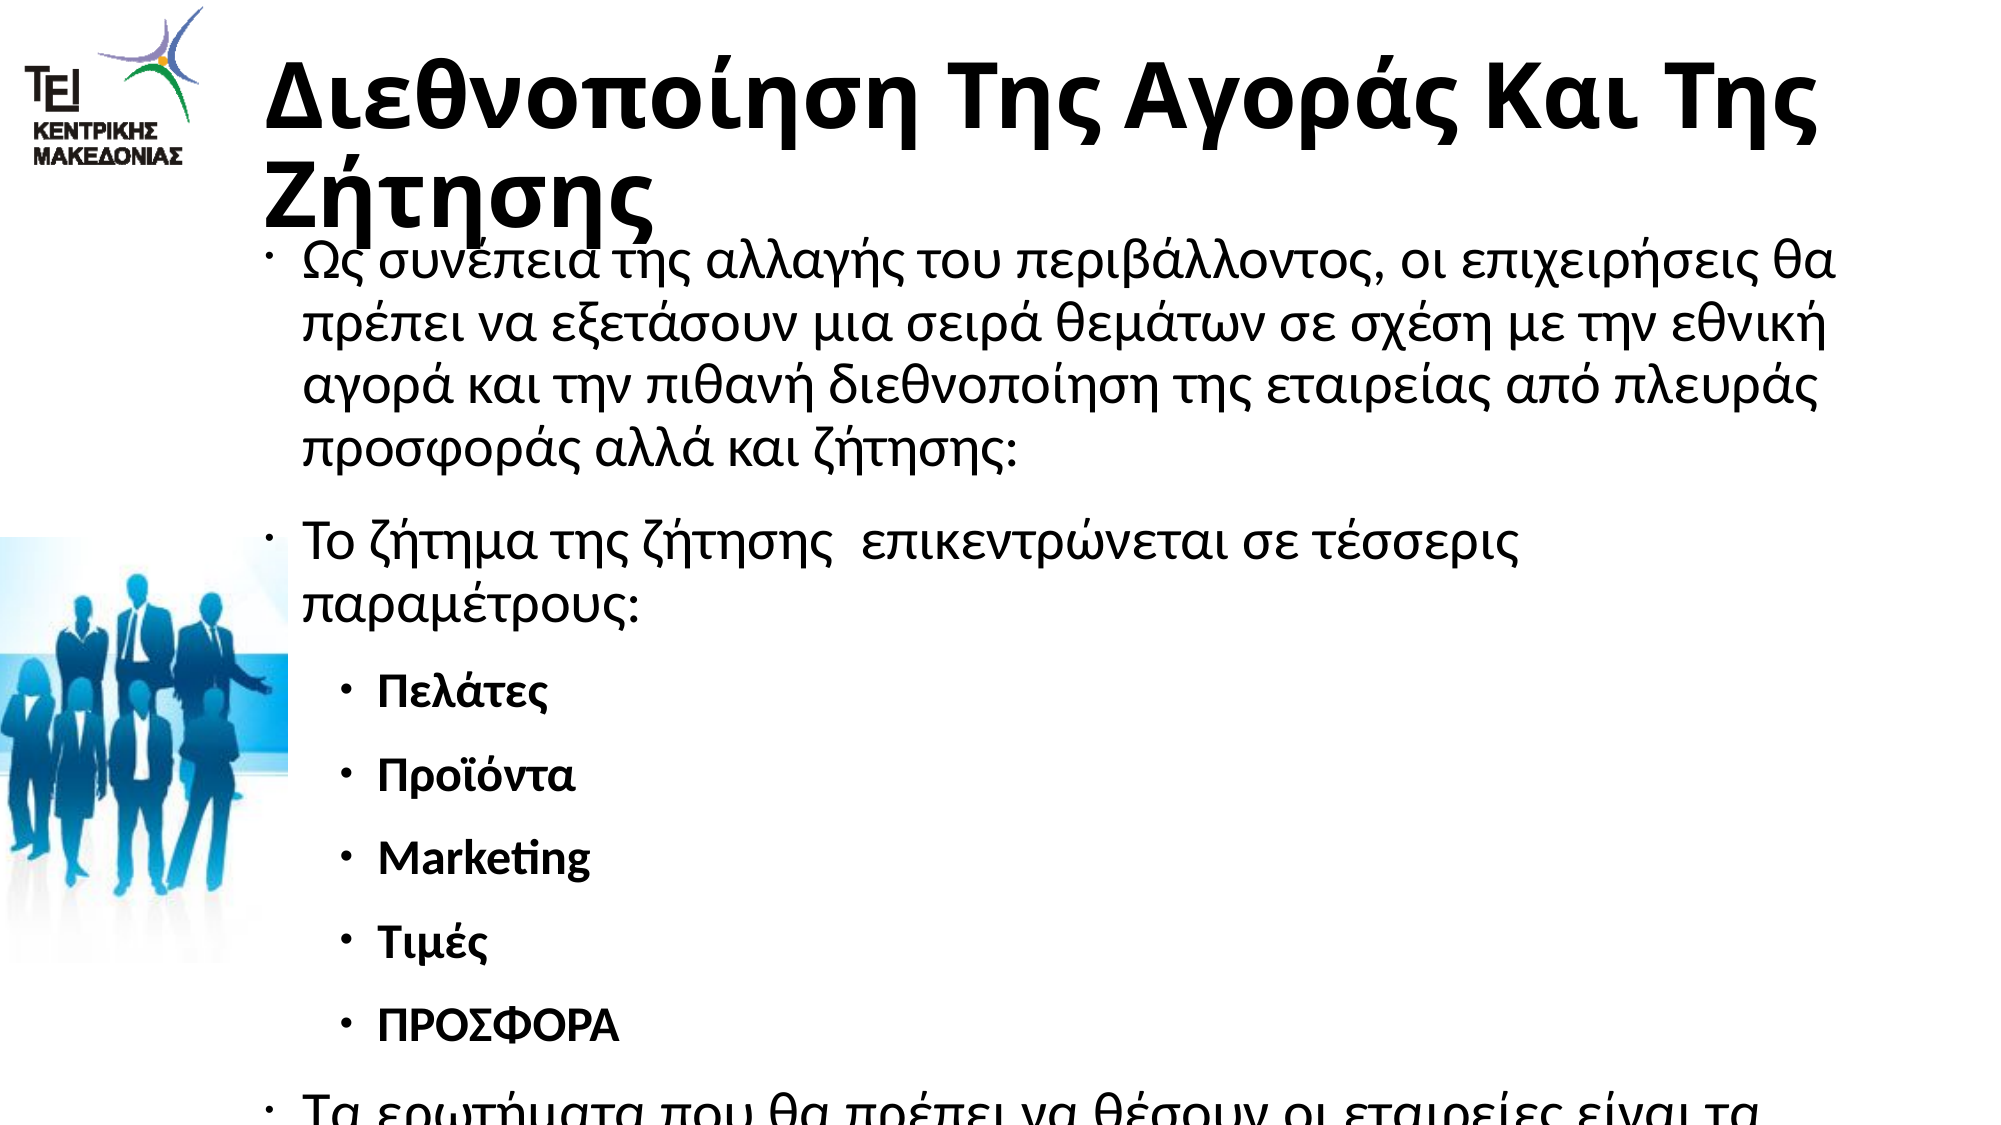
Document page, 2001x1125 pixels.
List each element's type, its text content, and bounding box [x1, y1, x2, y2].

picture [0, 537, 249, 963]
list Ως συνέπεια της αλλαγής του περιβάλλοντος, οι επιχειρήσεις θα πρέπει να εξετάσουν μια σειρά θεμάτων σε σχέση με την εθνική αγορά και την πιθανή διεθνοποίηση της εταιρείας από πλευράς προσφοράς αλλά και ζήτησης: Το ζήτημα της ζήτησης επικεντρώνεται σε τέσσερις παραμέτρους: Πελάτες Προϊόντα Marketing Τιμές ΠΡΟΣΦΟΡΑ Τα ερωτήματα που θα πρέπει να θέσουν οι εταιρείες είναι τα εξής: Πως θα εντοπιστούν προκαταβολικά οι στρατηγικές και οι πηγές των ανταγωνιστών στην αγορά; Από ποιες χώρες προέρχονται; Ποιες θα είναι οι καλύτερες ευκαιρίες συνεργασίας με εθνικές ή ξένες εταιρείες για να υπερασπιστούν το ήδη υπάρχον μερίδιο στην αγορά ή να το αυξήσουν; [249, 220, 1863, 994]
picture [0, 0, 135, 169]
title Διεθνοποίηση Της Αγοράς Και Της Ζήτησης [249, 41, 1863, 192]
